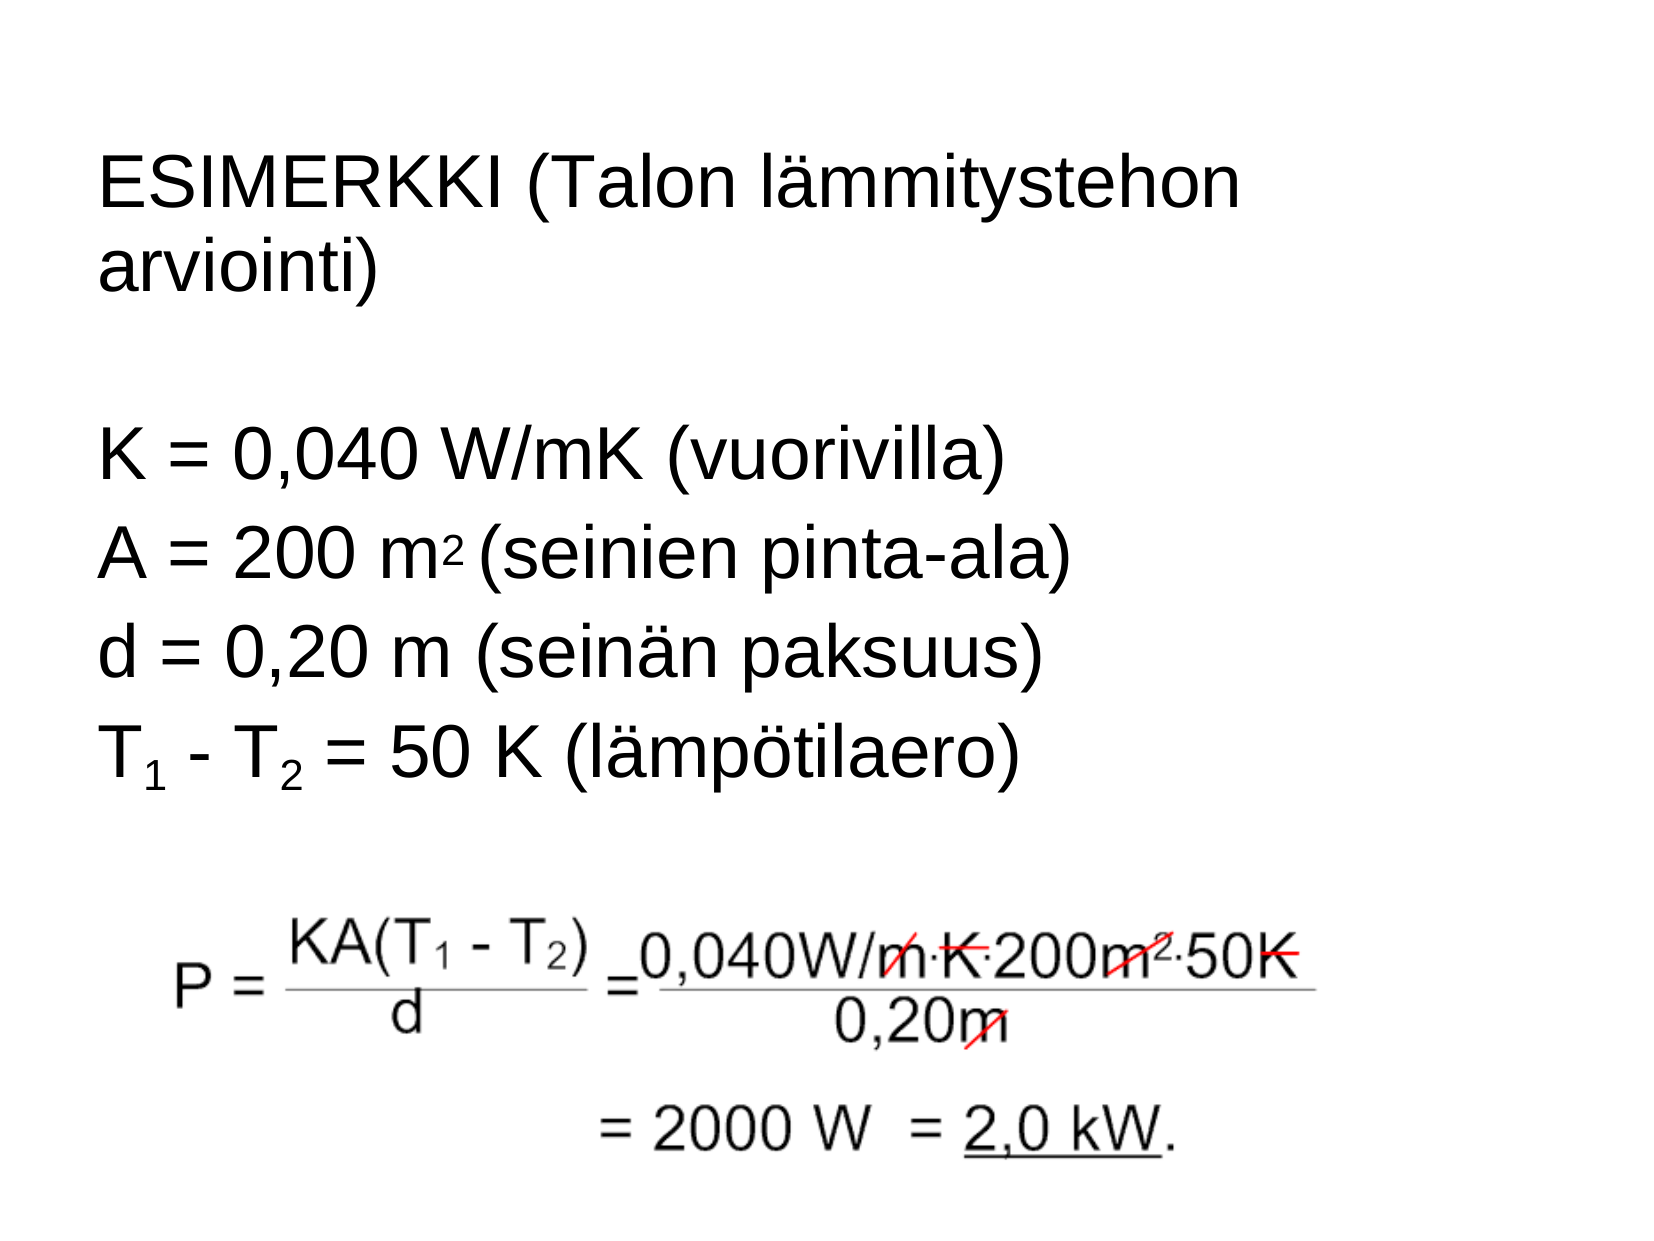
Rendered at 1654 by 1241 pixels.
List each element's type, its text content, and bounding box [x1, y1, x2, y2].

text_box ESIMERKKI (Talon lämmitystehon arviointi) K = 0,040 W/mK (vuorivilla) A = 200 m2 (seinien pinta-ala) d = 0,20 m (seinän paksuus) T1 - T2 = 50 K (lämpötilaero) [82, 133, 1555, 638]
picture [119, 824, 1406, 1217]
